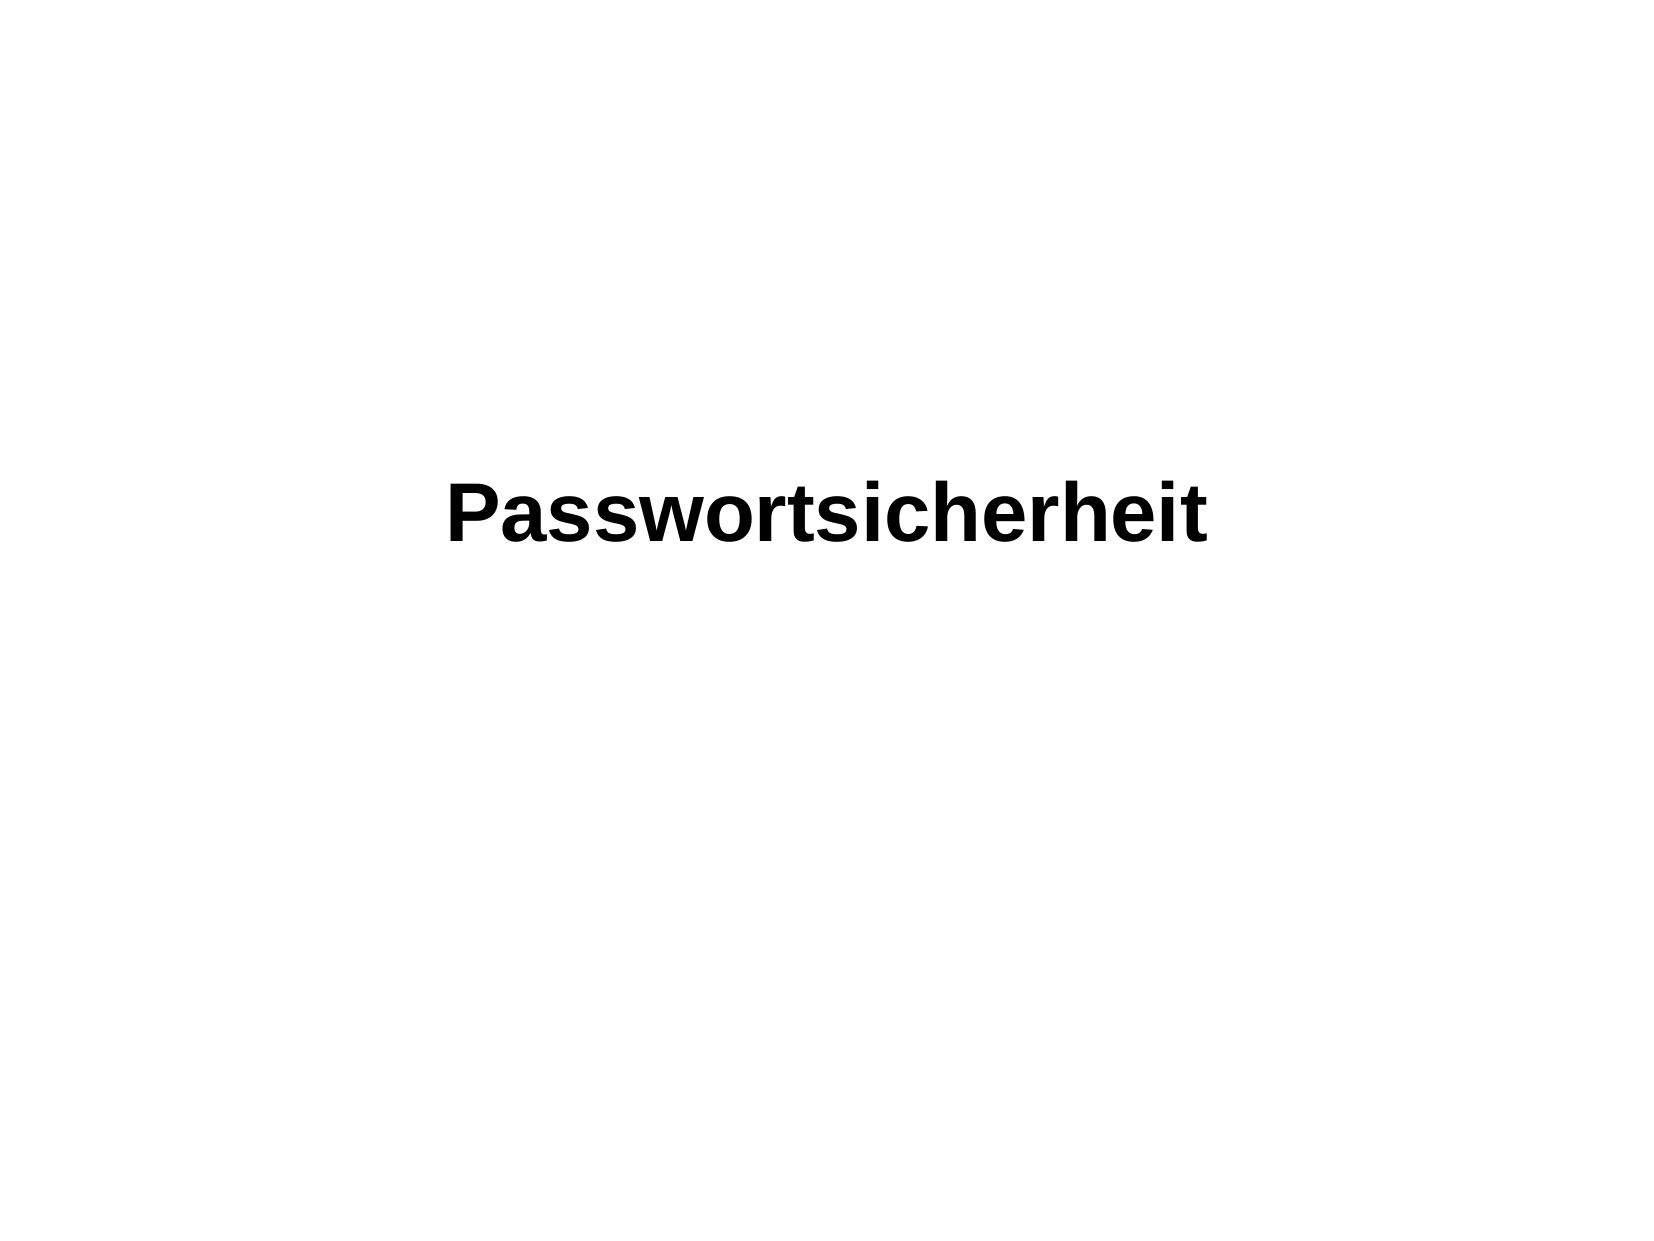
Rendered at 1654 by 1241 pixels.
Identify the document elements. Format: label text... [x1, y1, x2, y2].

title Passwortsicherheit [82, 373, 1571, 653]
